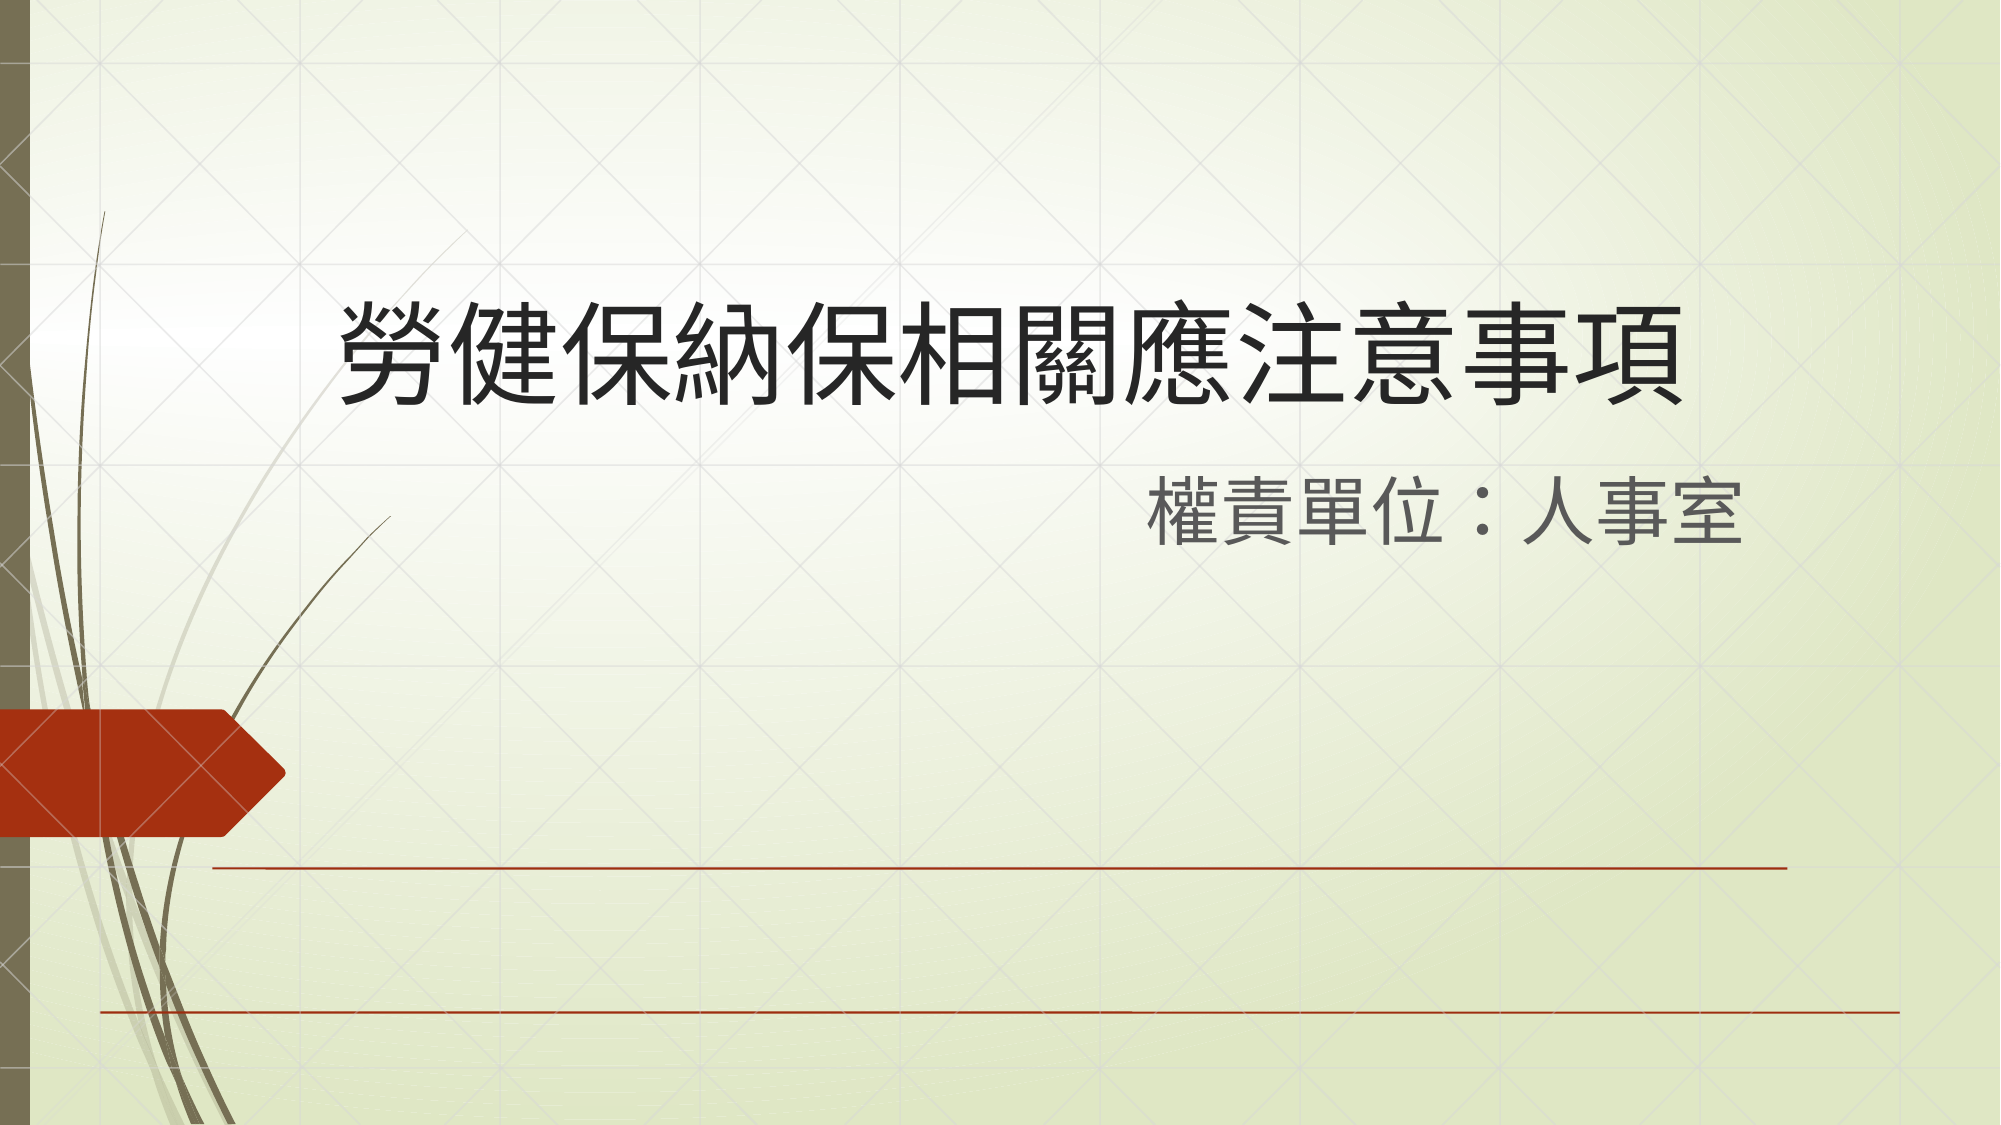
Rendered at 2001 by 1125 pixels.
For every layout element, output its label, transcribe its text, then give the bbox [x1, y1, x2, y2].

title 勞健保納保相關應注意事項 [295, 185, 1725, 427]
subtitle 權責單位：人事室 [1130, 457, 1796, 590]
